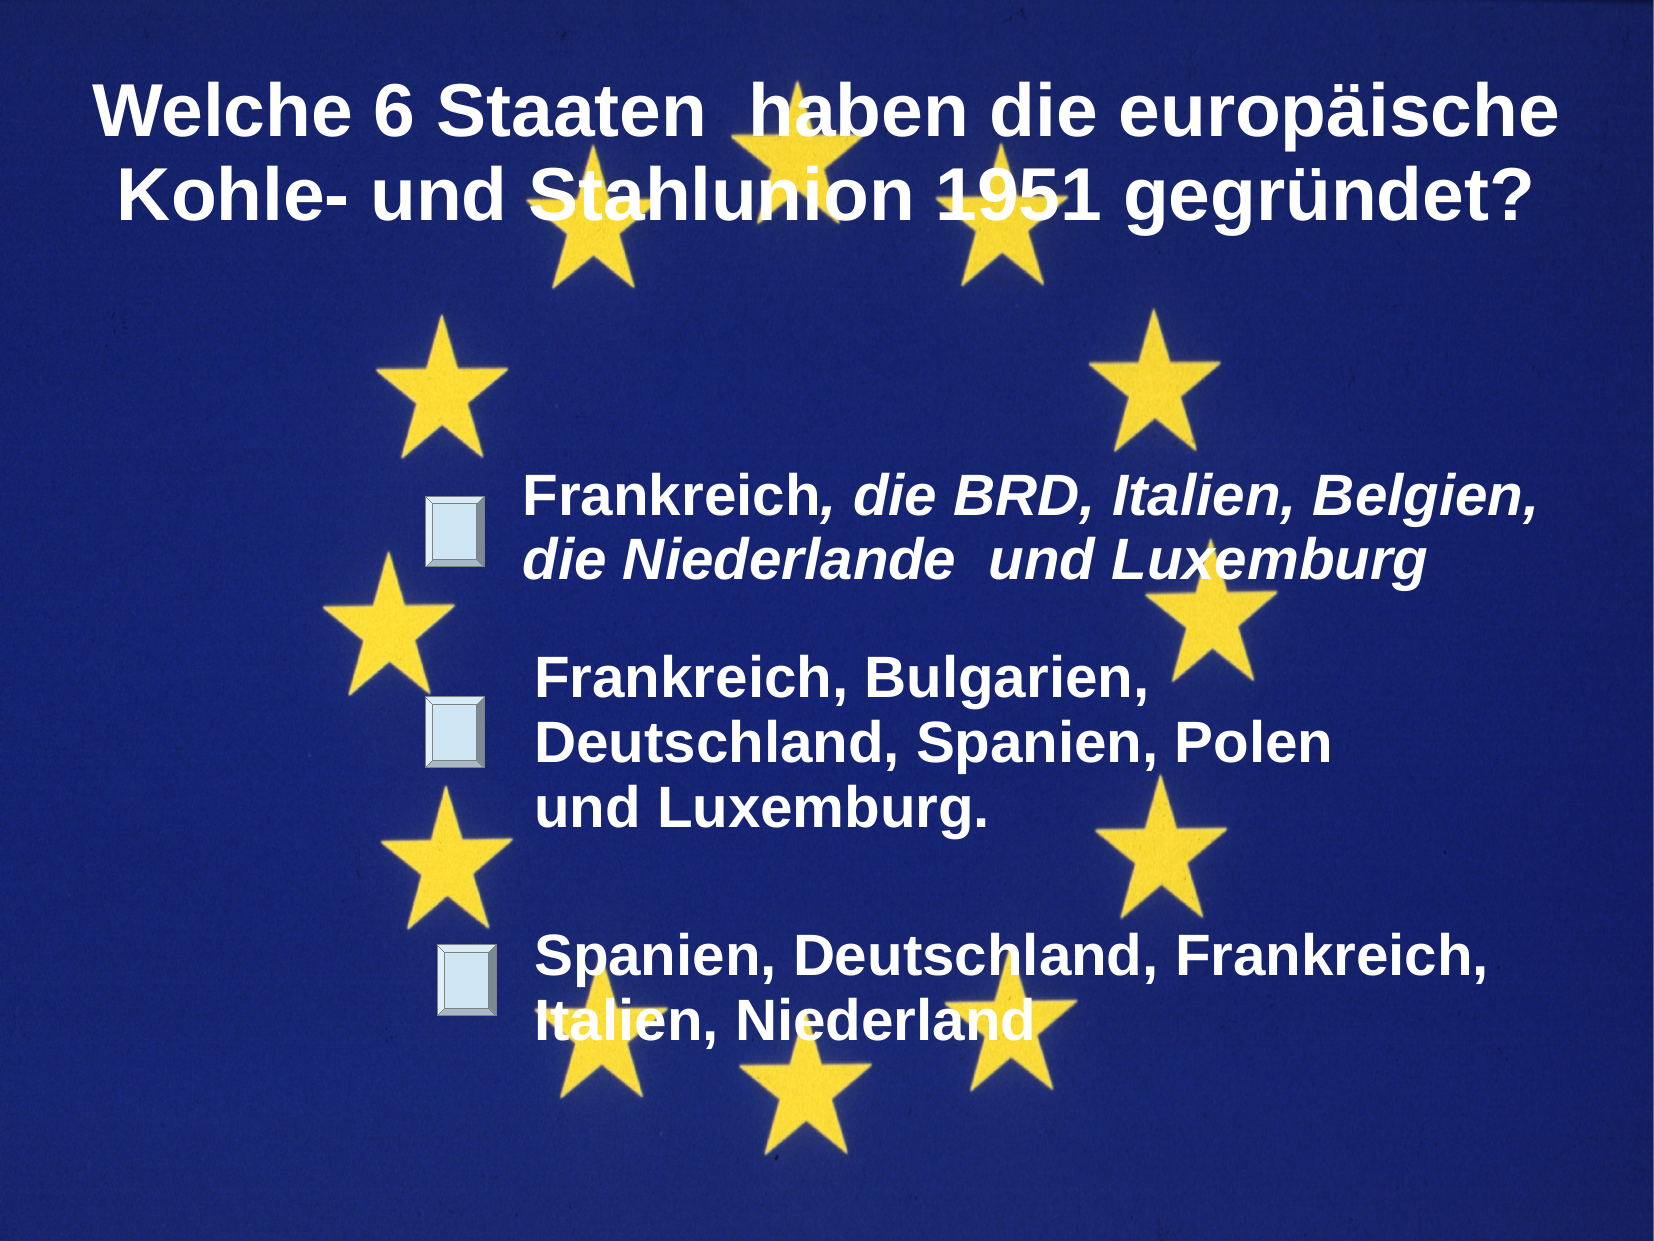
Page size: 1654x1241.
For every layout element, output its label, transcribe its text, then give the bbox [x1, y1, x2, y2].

text_box Frankreich, die BRD, Italien, Belgien, die Niederlande und Luxemburg [507, 454, 1572, 603]
text_box Frankreich, Bulgarien, Deutschland, Spanien, Polen und Luxemburg. [519, 637, 1366, 853]
picture [0, 0, 1654, 1241]
text_box Spanien, Deutschland, Frankreich, Italien, Niederland [519, 915, 1522, 1063]
text_box [427, 496, 485, 567]
text_box [426, 696, 485, 768]
text_box [438, 944, 497, 1016]
title Welche 6 Staaten haben die europäische Kohle- und Stahlunion 1951 gegründet? [82, 49, 1571, 257]
